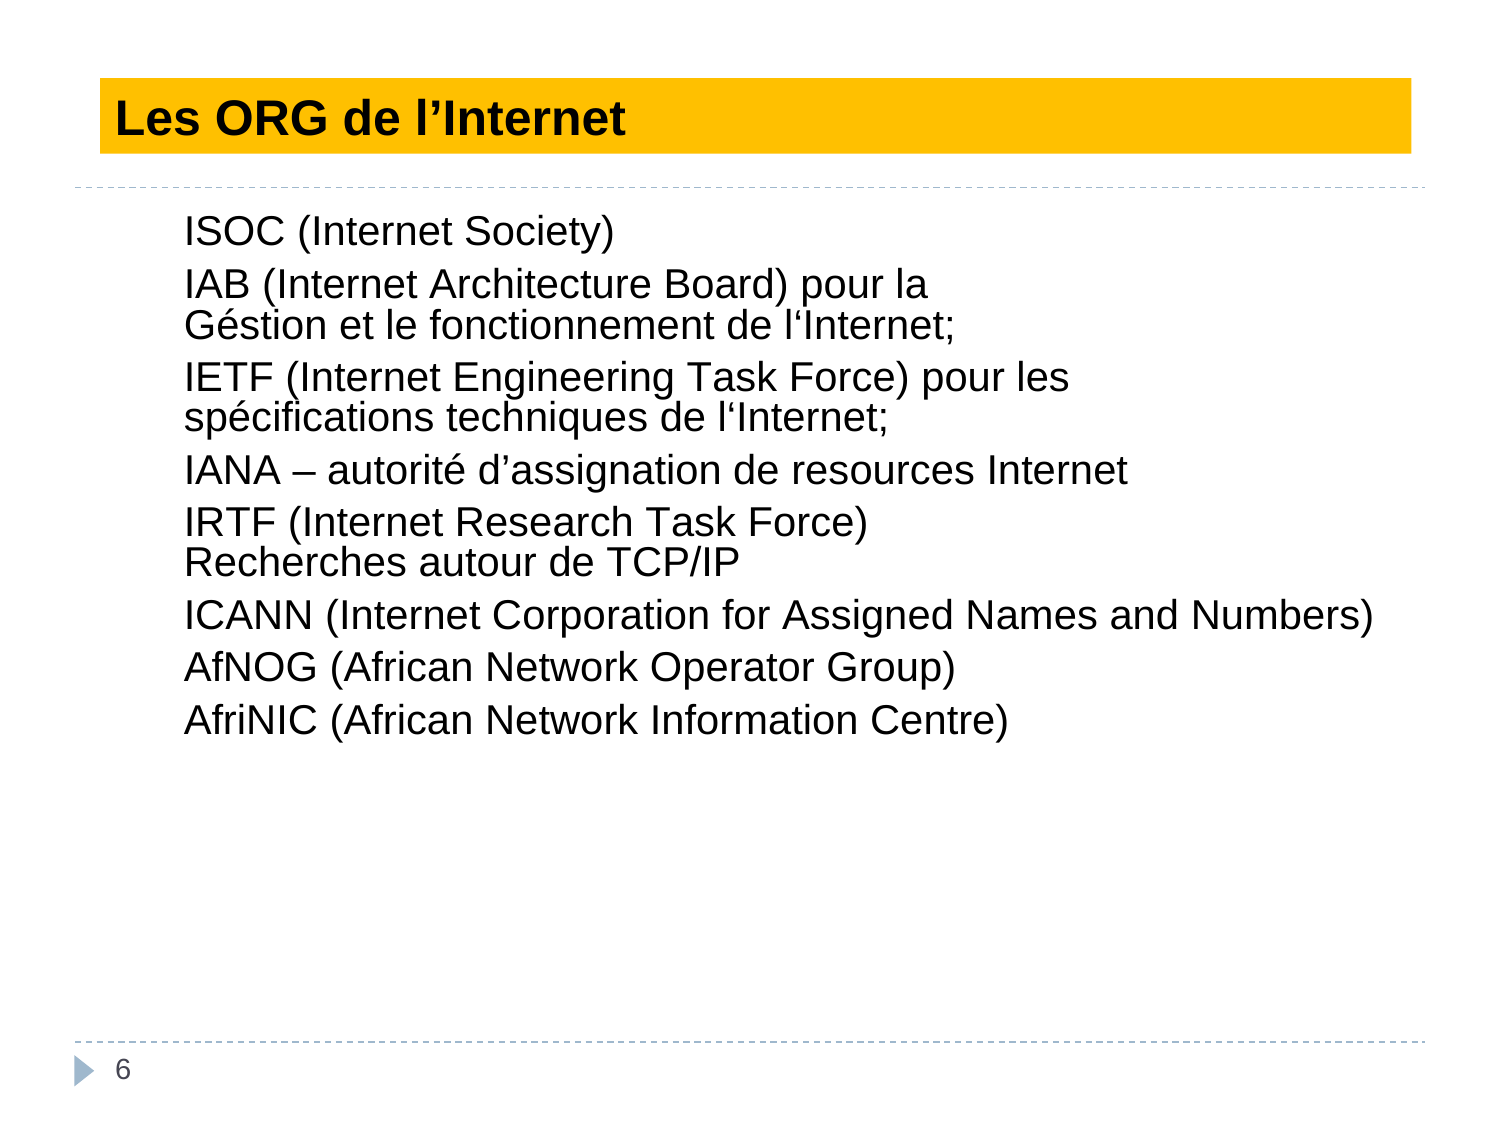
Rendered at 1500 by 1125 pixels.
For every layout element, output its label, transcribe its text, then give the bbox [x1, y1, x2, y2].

list ISOC (Internet Society)‏ IAB (Internet Architecture Board) pour la Géstion et le fonctionnement de l‘Internet; IETF (Internet Engineering Task Force) pour les spécifications techniques de l‘Internet; IANA – autorité d’assignation de resources Internet IRTF (Internet Research Task Force) Recherches autour de TCP/IP ICANN (Internet Corporation for Assigned Names and Numbers) AfNOG (African Network Operator Group) AfriNIC (African Network Information Centre) [123, 199, 1427, 942]
text_box Les ORG de l’Internet [100, 78, 1412, 154]
text_box <number> [100, 1042, 426, 1103]
